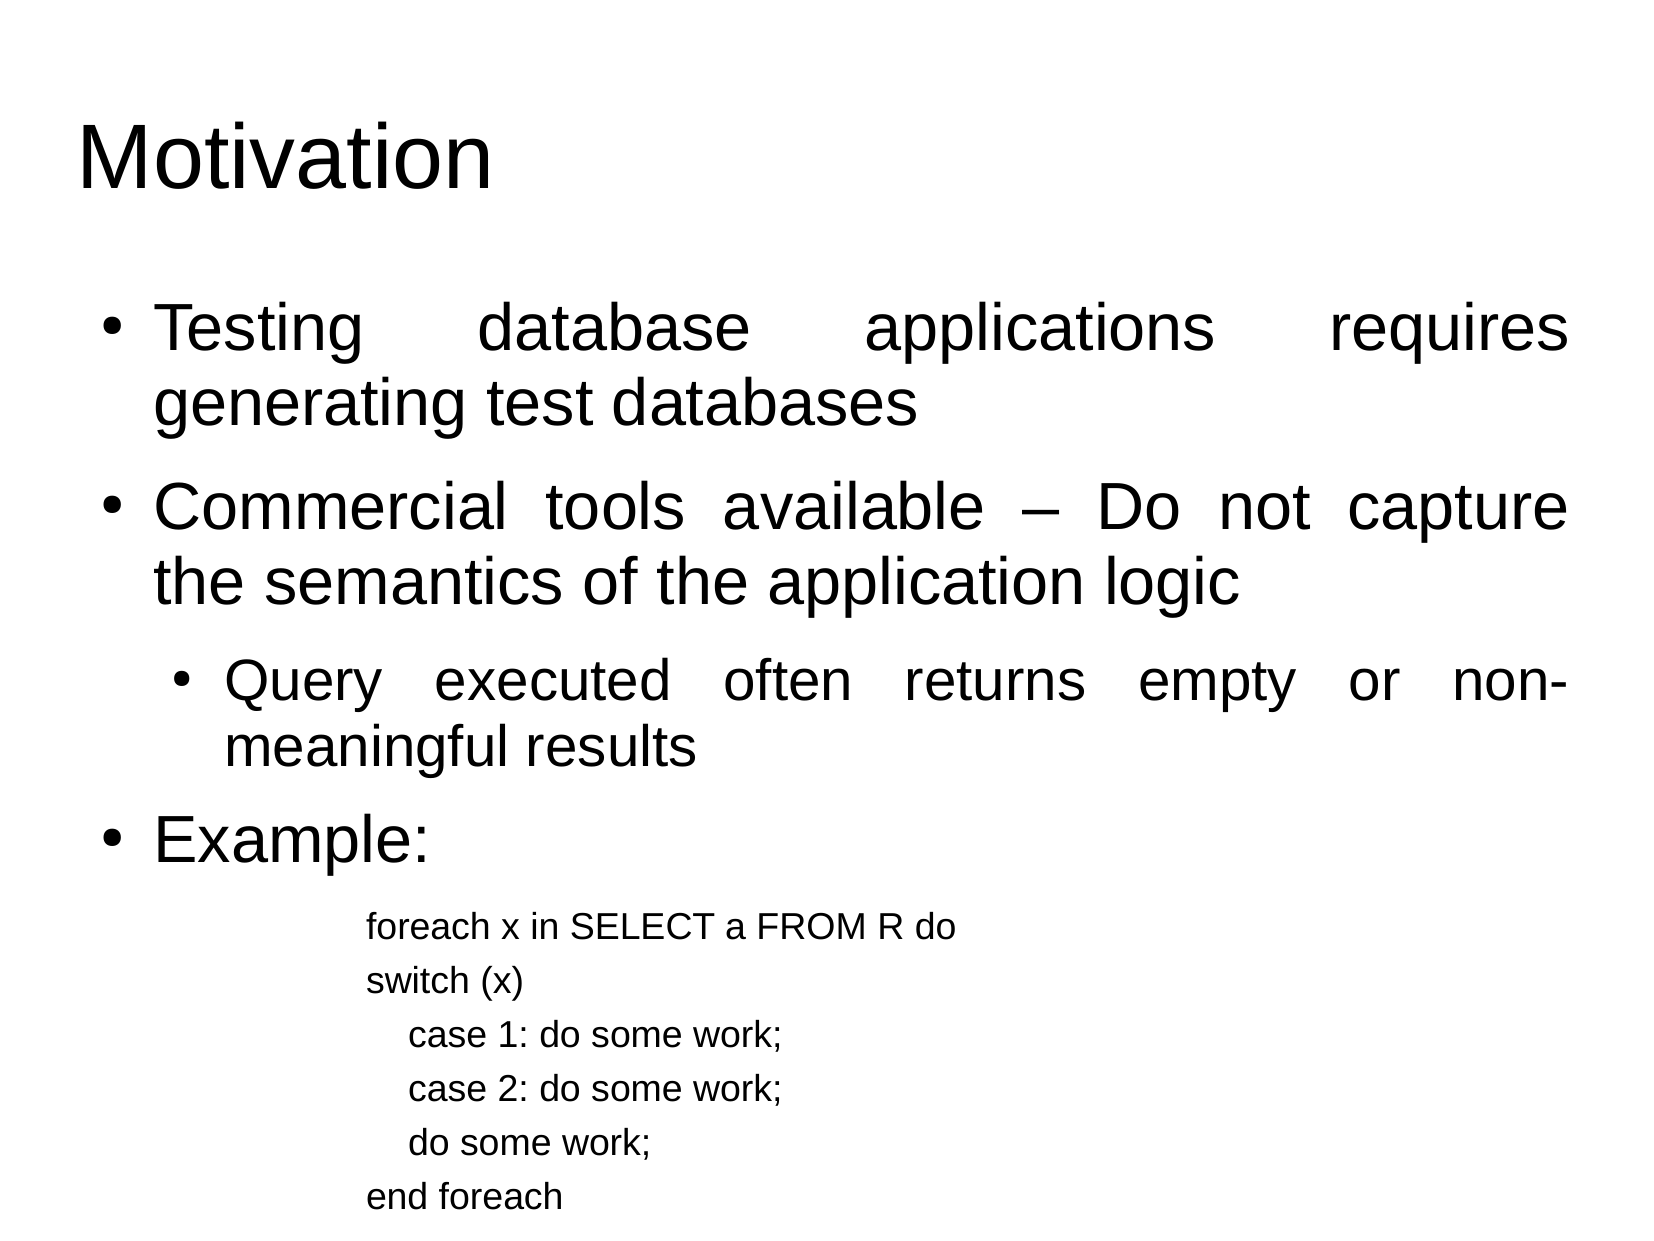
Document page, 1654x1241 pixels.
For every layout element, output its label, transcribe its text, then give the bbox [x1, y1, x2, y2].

list Testing database applications requires generating test databases Commercial tools available – Do not capture the semantics of the application logic Query executed often returns empty or non-meaningful results Example: foreach x in SELECT a FROM R do switch (x) case 1: do some work; case 2: do some work; do some work; end foreach [82, 290, 1571, 1218]
title Motivation [76, 53, 1565, 261]
